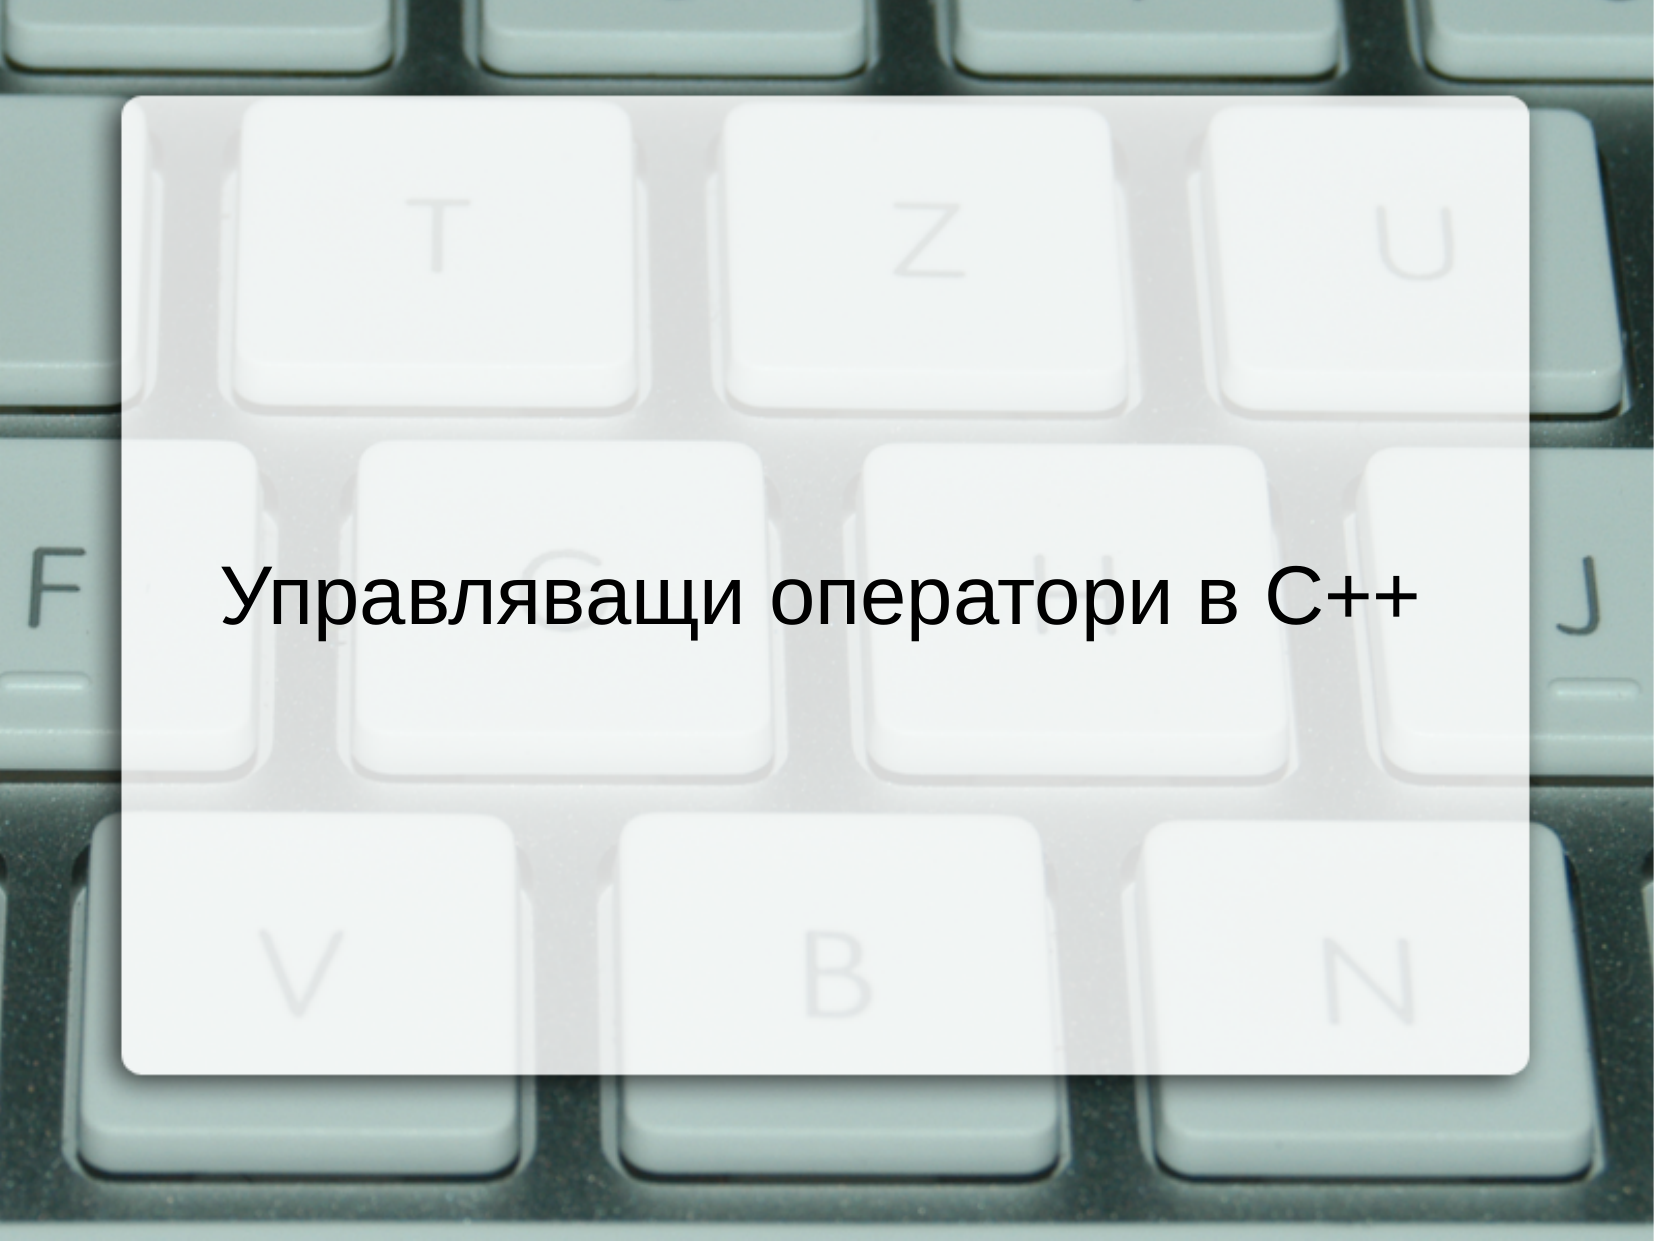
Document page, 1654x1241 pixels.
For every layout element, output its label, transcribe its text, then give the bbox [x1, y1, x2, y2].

subtitle Управляващи оператори в C++ [135, 117, 1506, 1074]
picture [0, 0, 1654, 1241]
